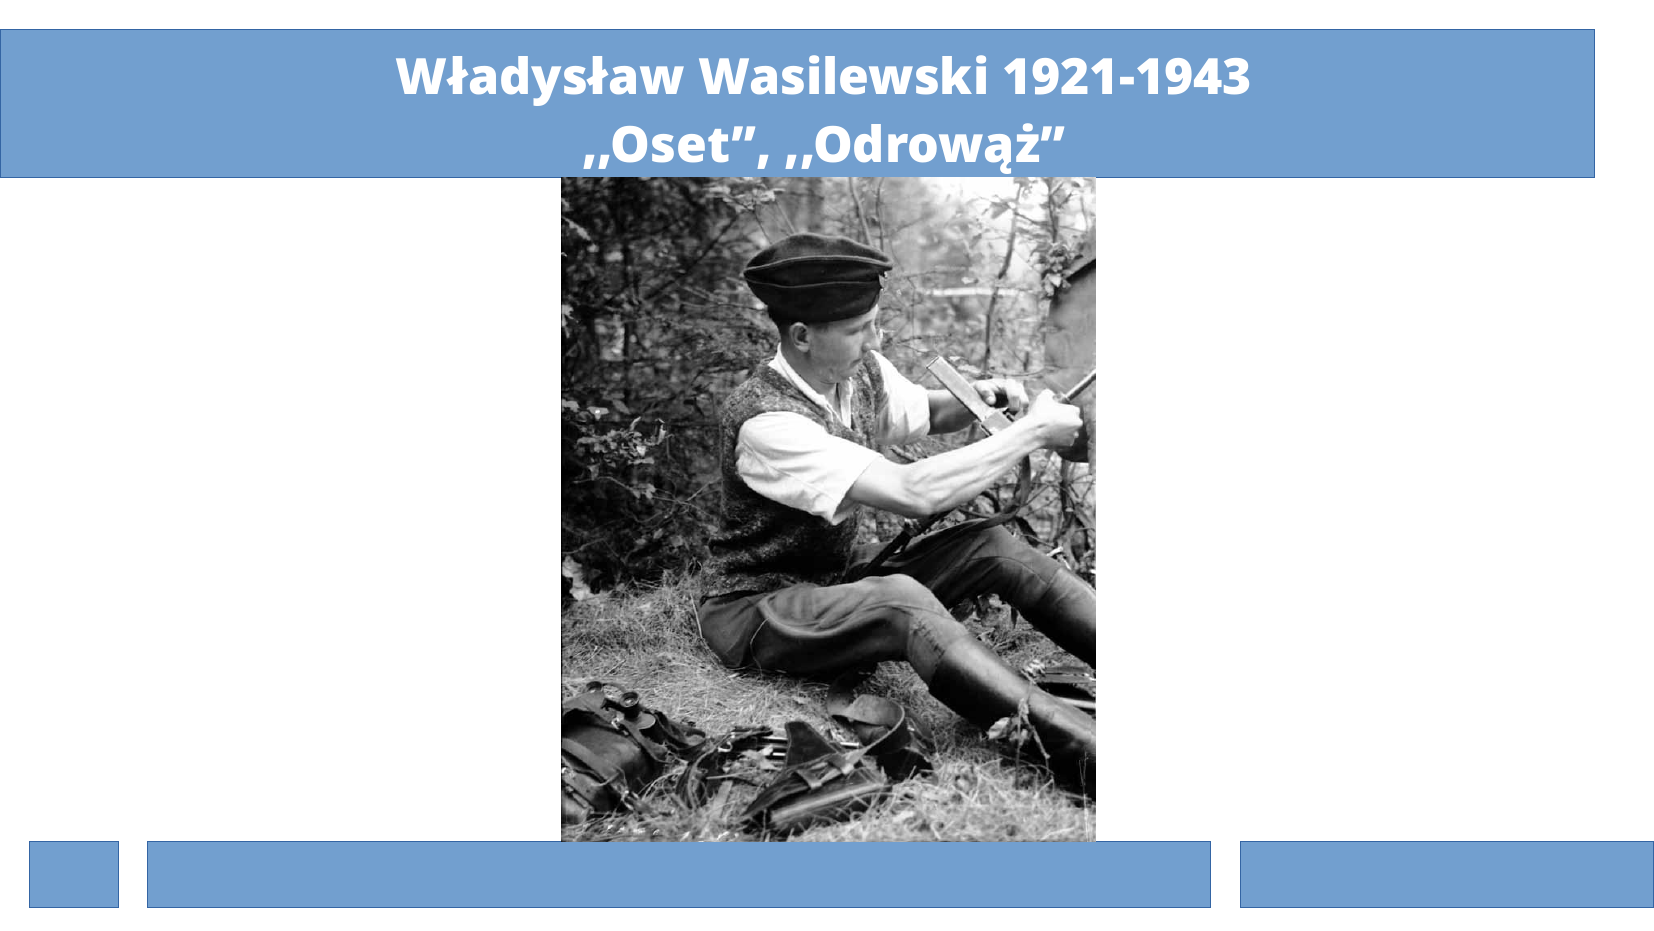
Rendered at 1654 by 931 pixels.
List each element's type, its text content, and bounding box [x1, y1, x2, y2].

title Władysław Wasilewski 1921-1943 ,,Oset”, ,,Odrowąż” [82, 12, 1565, 178]
picture [561, 177, 1096, 842]
